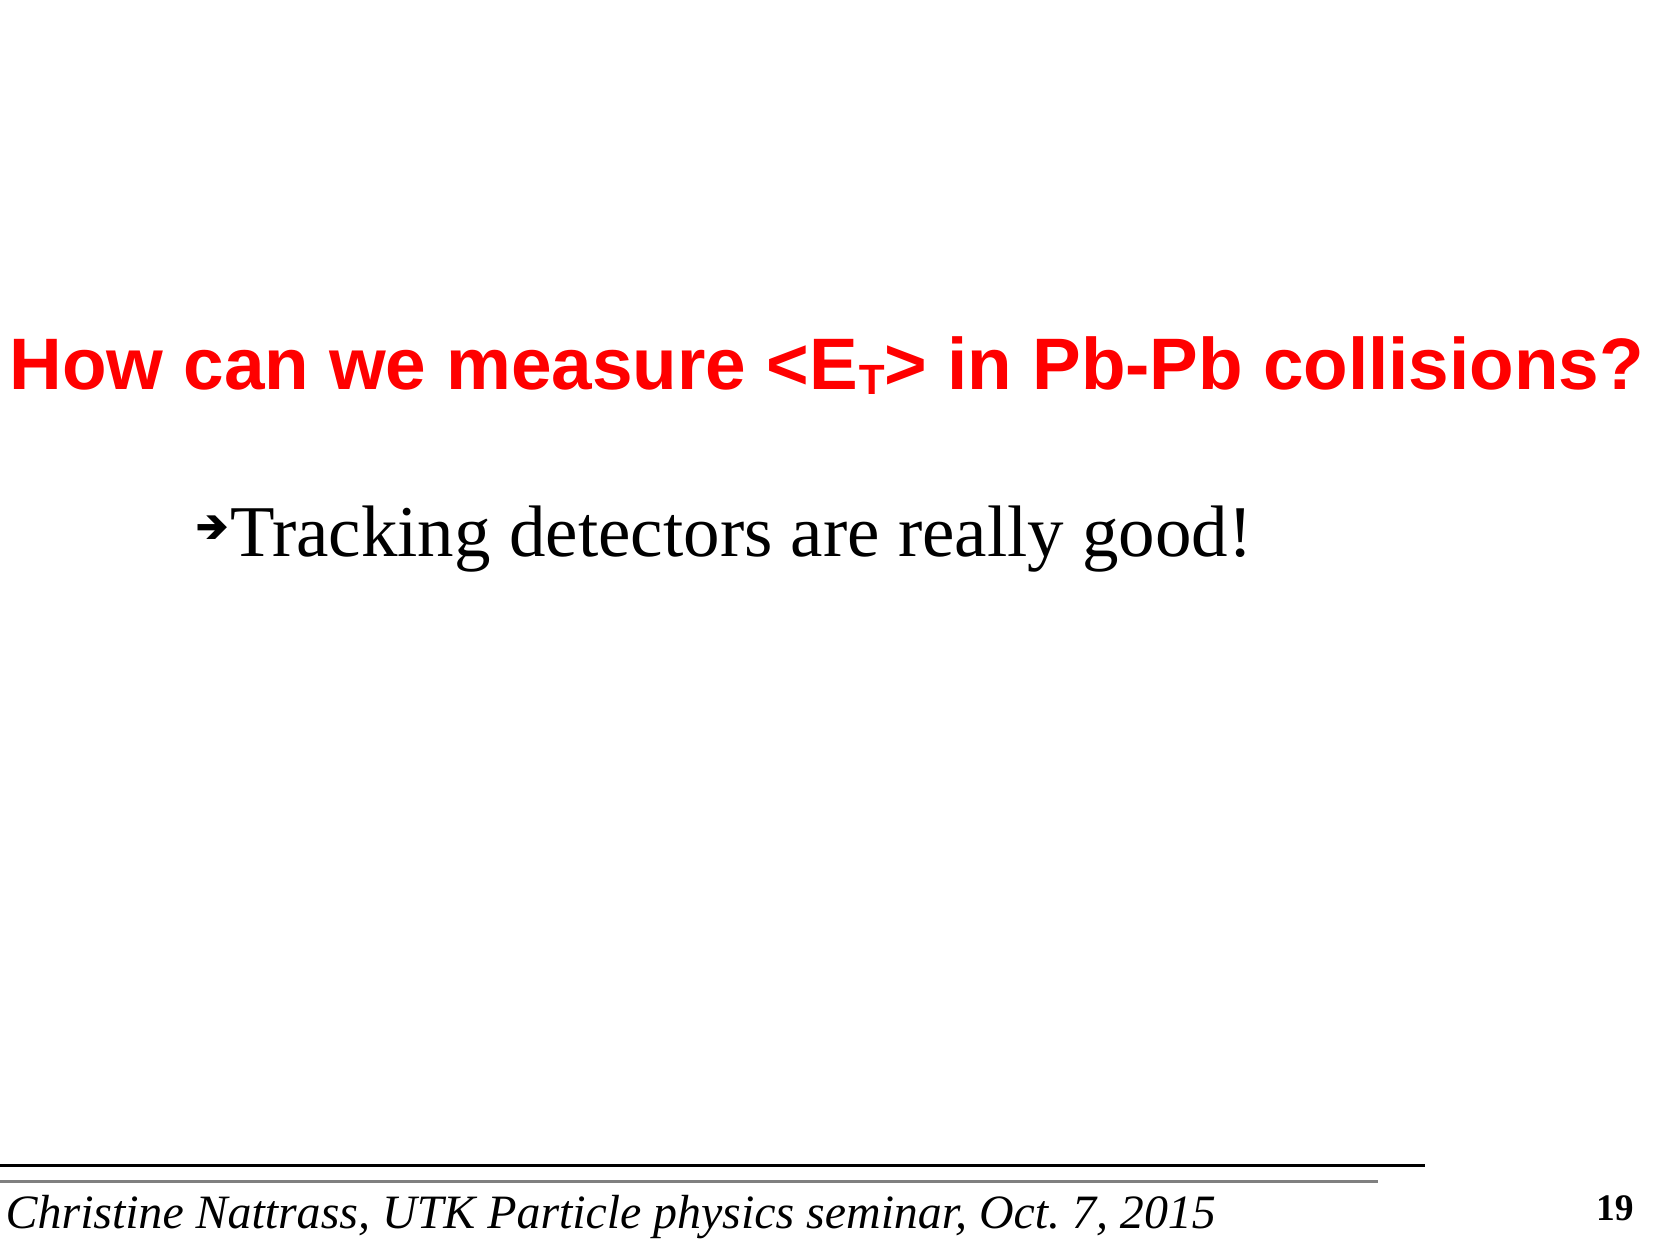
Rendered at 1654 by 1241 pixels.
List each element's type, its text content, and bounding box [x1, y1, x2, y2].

title How can we measure <ET> in Pb-Pb collisions? [0, 260, 1654, 468]
text_box Tracking detectors are really good! [180, 483, 1621, 801]
